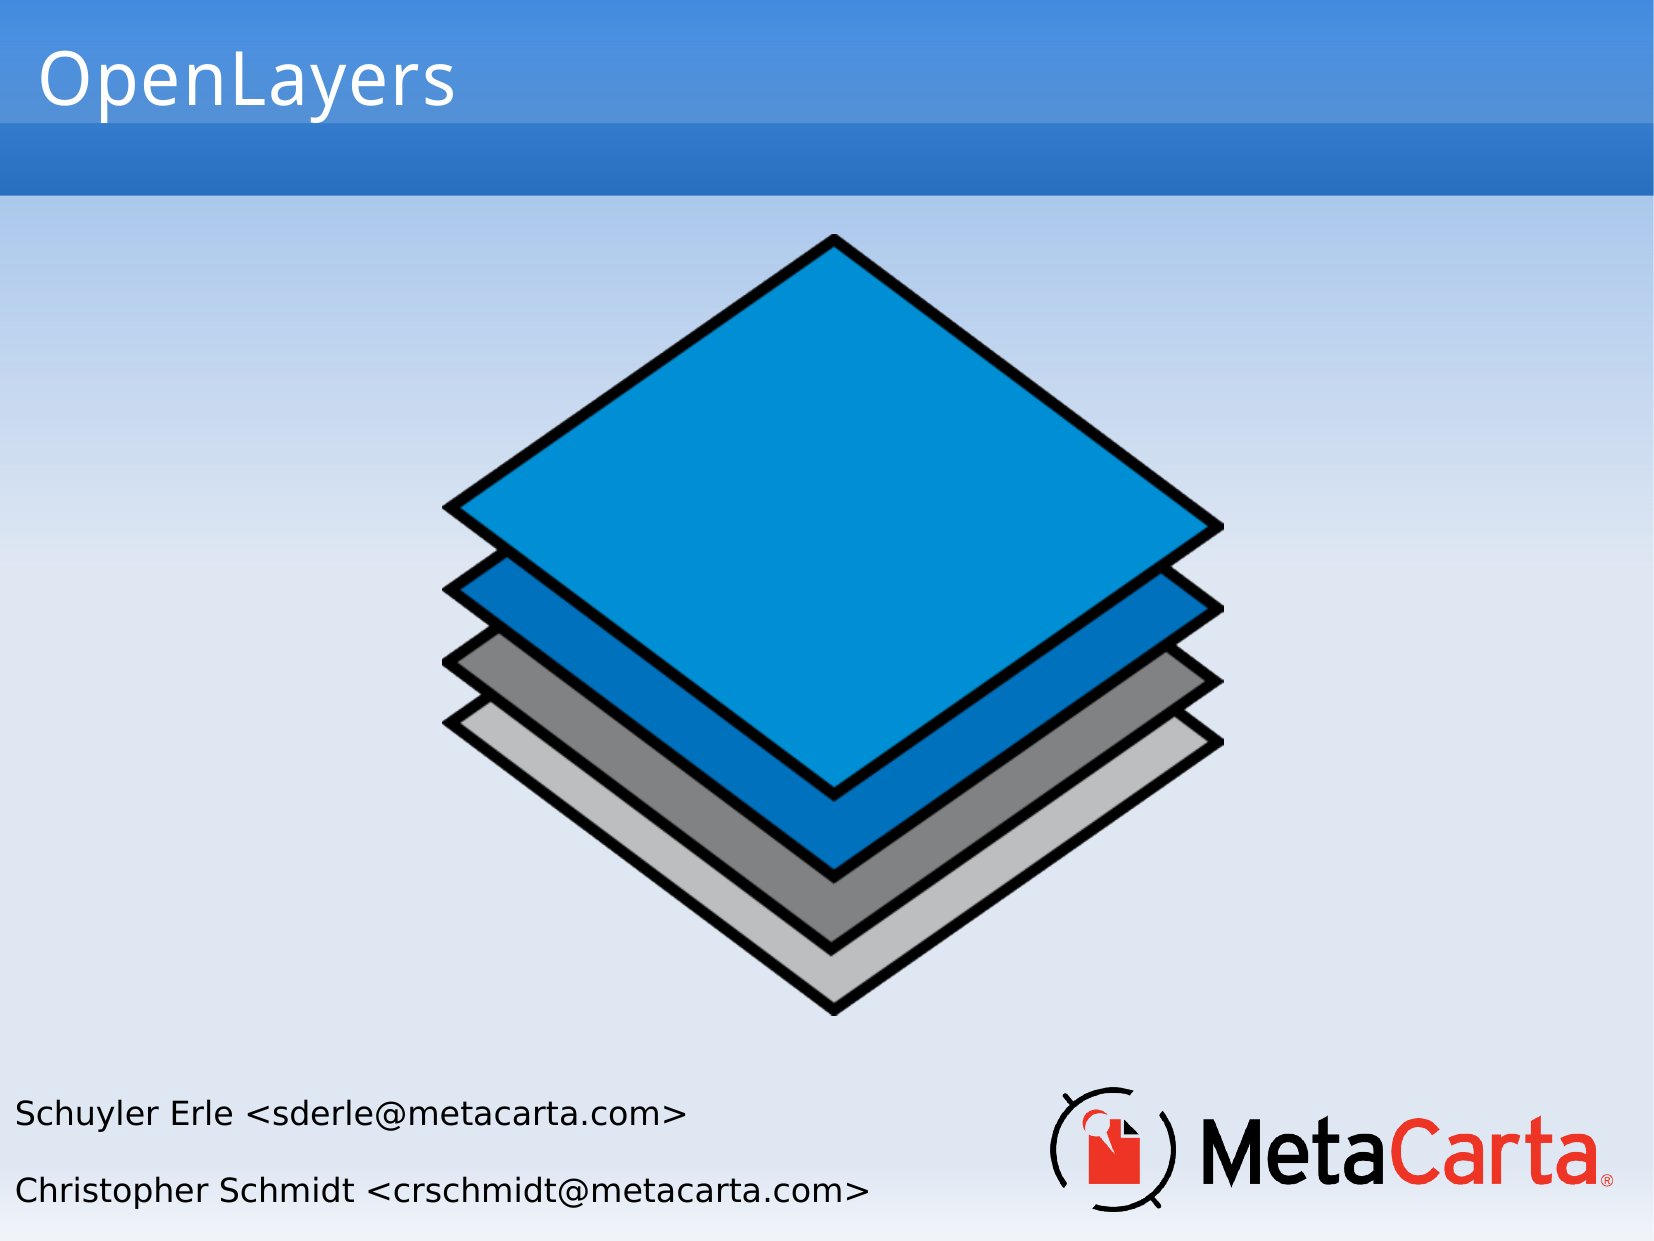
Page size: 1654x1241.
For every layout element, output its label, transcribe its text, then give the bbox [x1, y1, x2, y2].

picture [0, 0, 1654, 1241]
subtitle [82, 290, 1571, 1109]
title OpenLayers [37, 2, 1463, 151]
text_box Schuyler Erle <sderle@metacarta.com> Christopher Schmidt <crschmidt@metacarta.com> [0, 1087, 1013, 1218]
